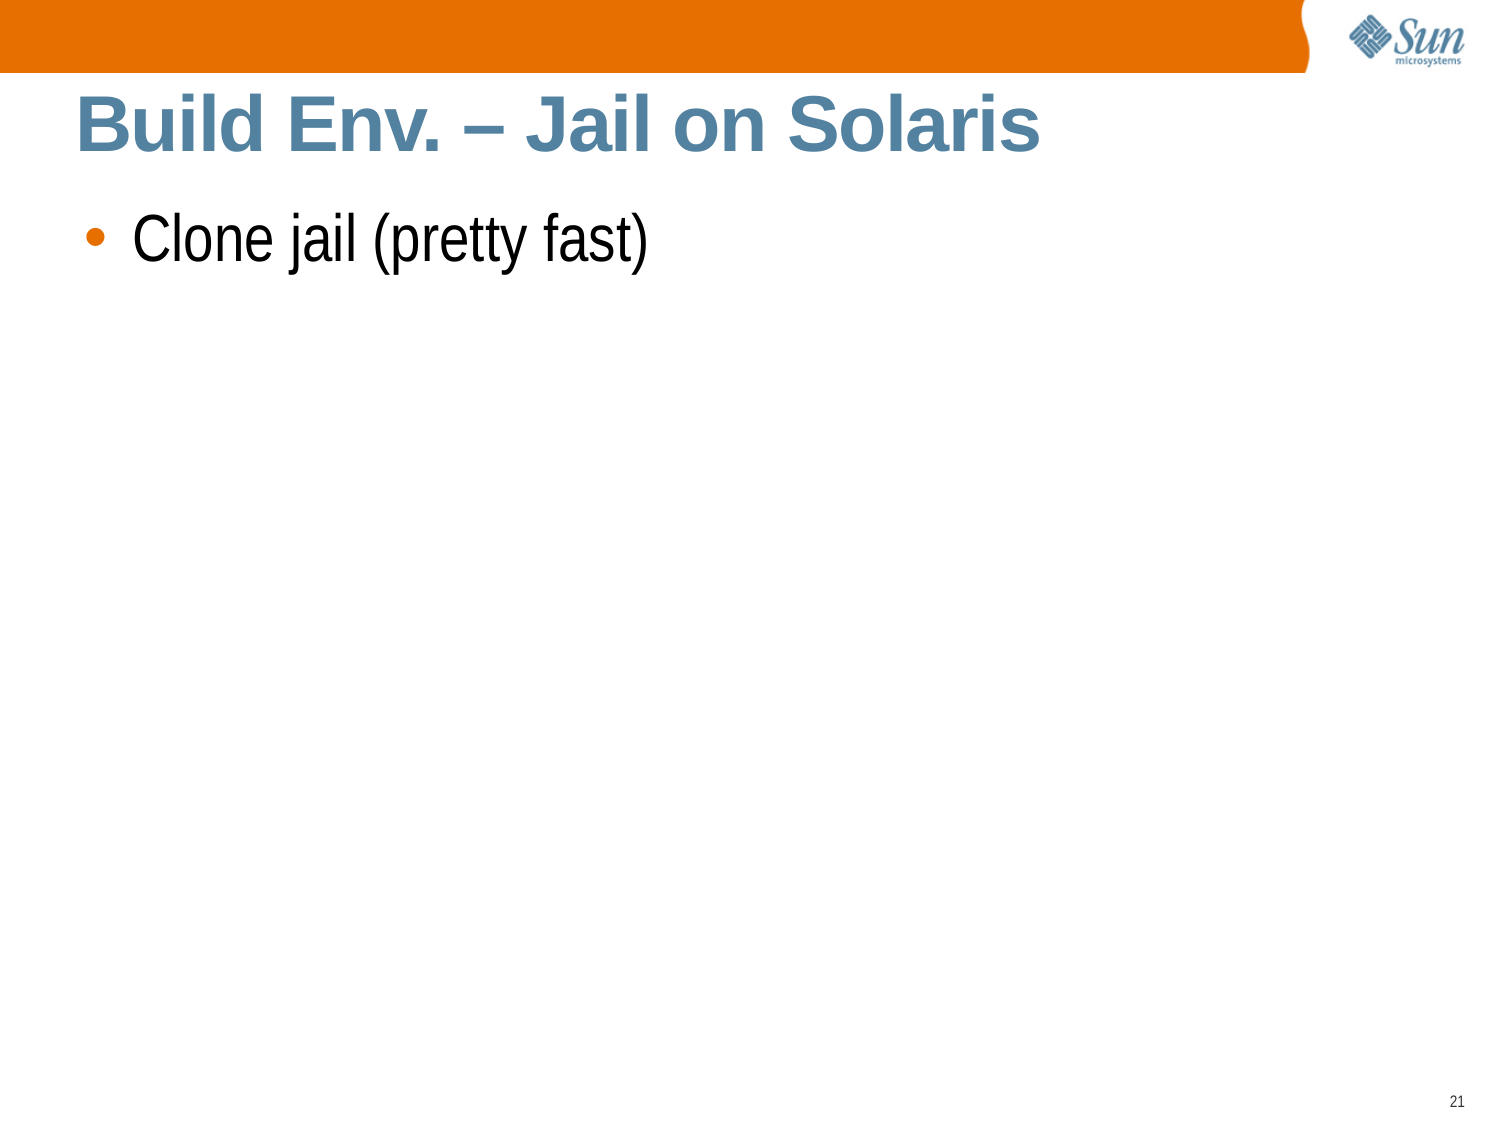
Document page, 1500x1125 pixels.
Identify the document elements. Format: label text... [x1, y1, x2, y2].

list Clone jail (pretty fast) [64, 209, 931, 291]
title Build Env. – Jail on Solaris [75, 87, 1486, 192]
picture [0, 0, 1500, 73]
